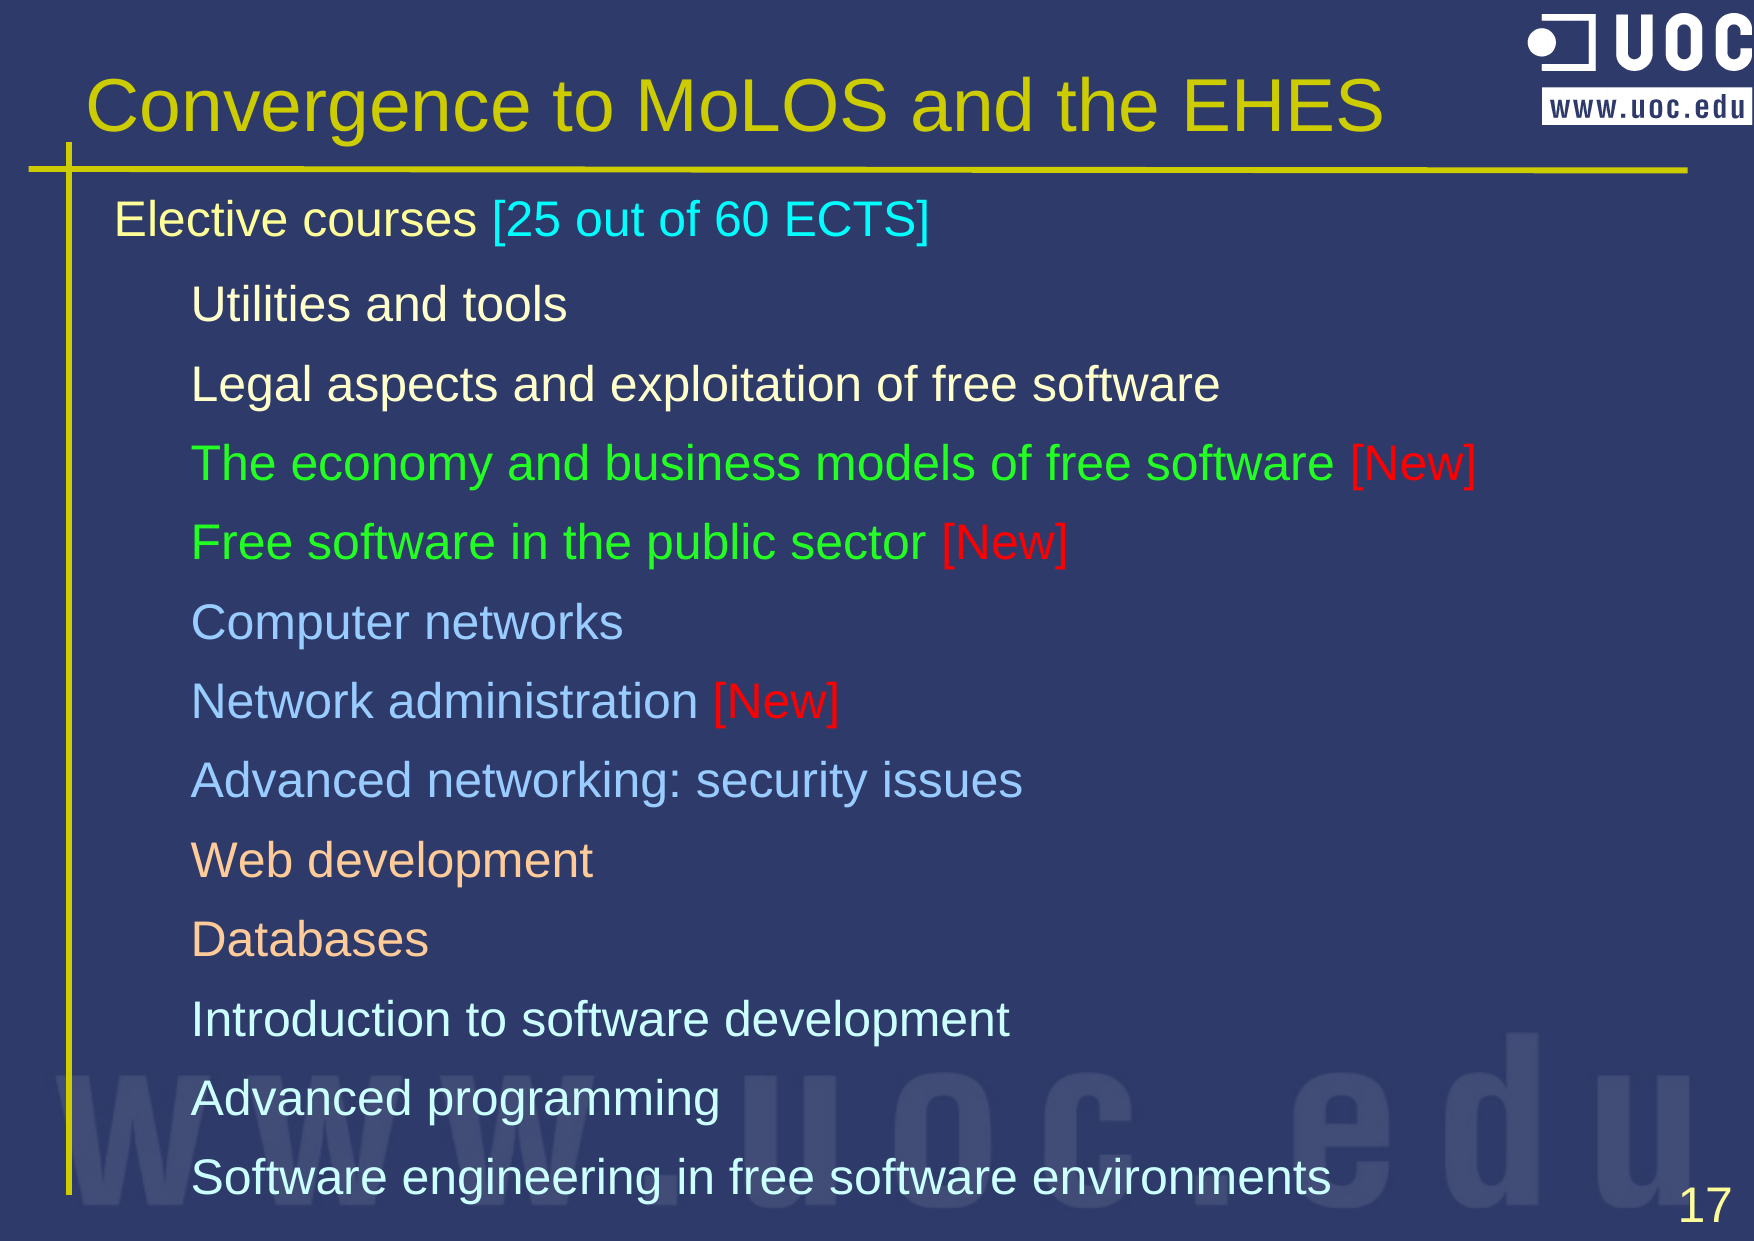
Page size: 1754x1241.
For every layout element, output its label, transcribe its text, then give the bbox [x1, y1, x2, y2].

text_box Convergence to MoLOS and the EHES [85, 63, 1391, 151]
list Elective courses [25 out of 60 ECTS] Utilities and tools Legal aspects and exploitation of free software The economy and business models of free software [New] Free software in the public sector [New] Computer networks Network administration [New] Advanced networking: security issues Web development Databases Introduction to software development Advanced programming Software engineering in free software environments [96, 191, 1602, 1206]
picture [0, 0, 1754, 1241]
text_box <número> [1677, 1177, 1754, 1234]
